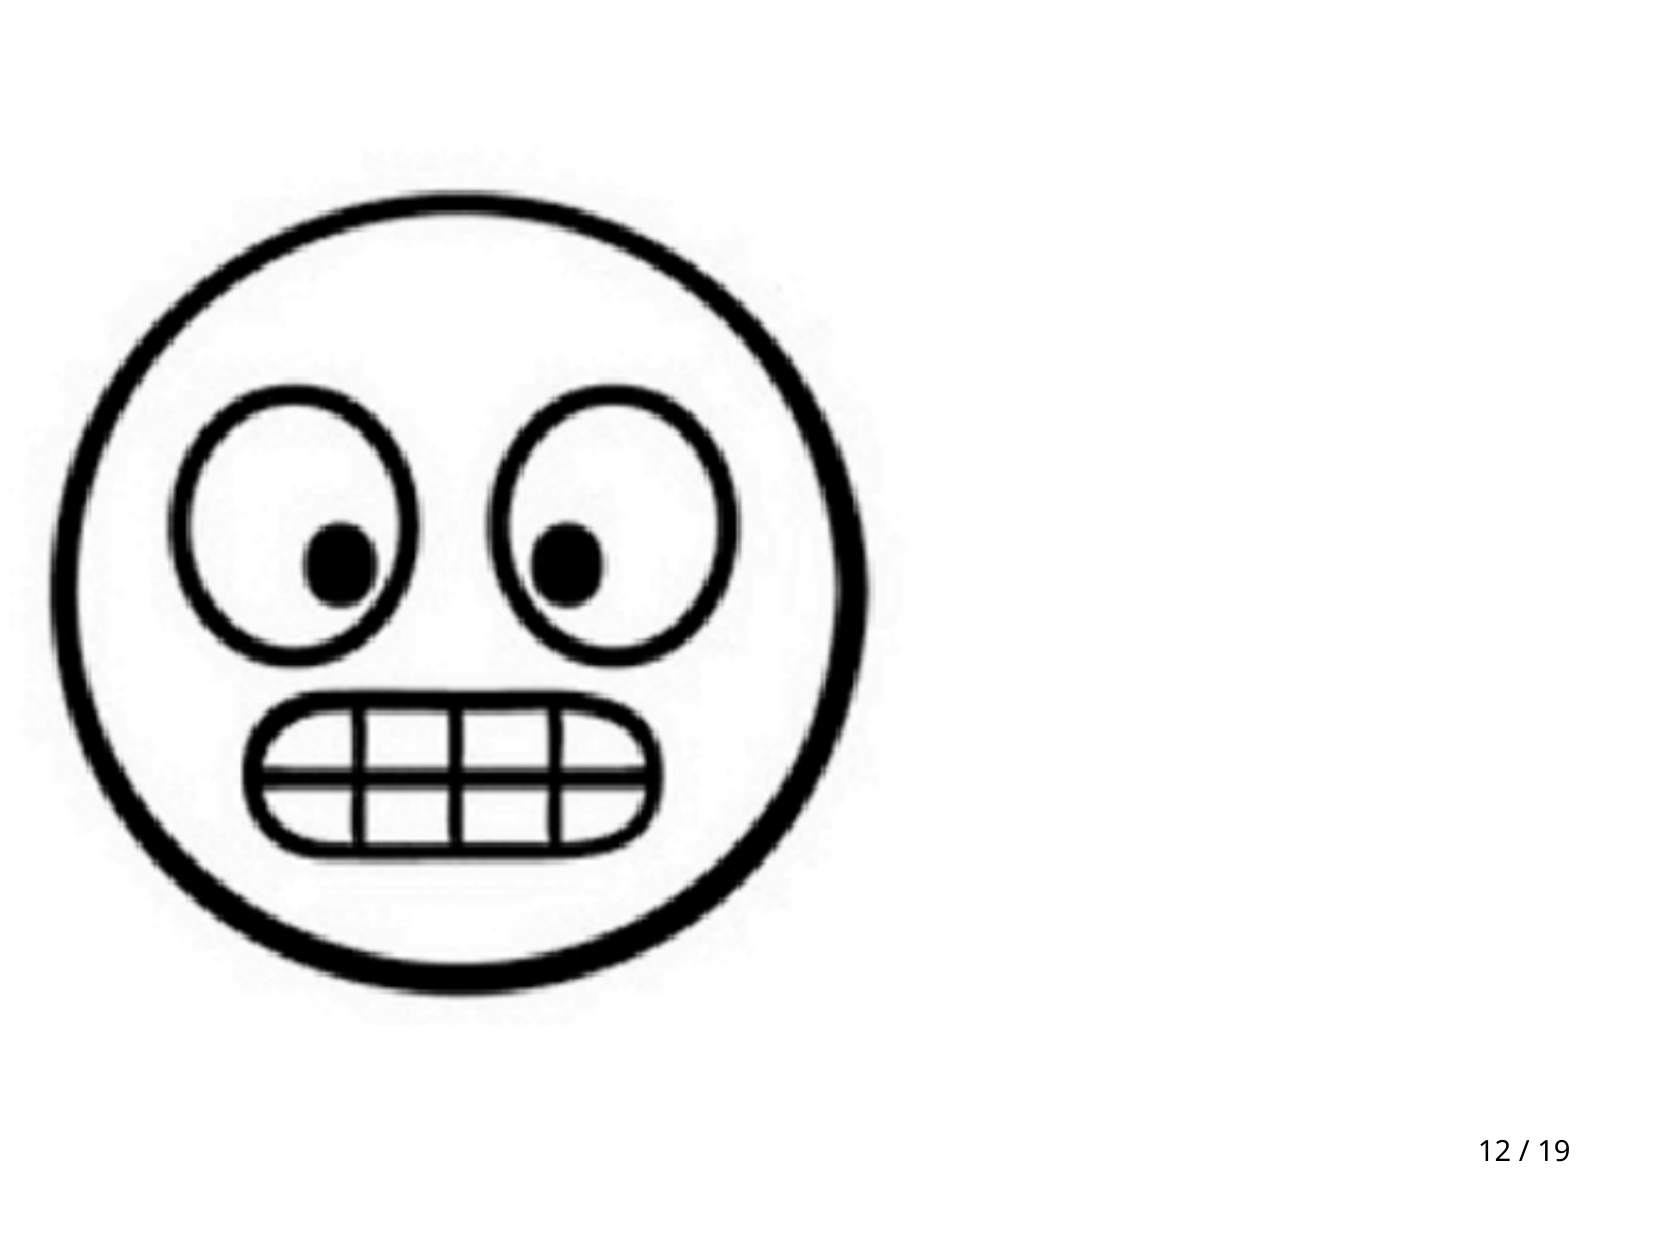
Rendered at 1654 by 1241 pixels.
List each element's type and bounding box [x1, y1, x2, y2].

picture [0, 0, 926, 1025]
